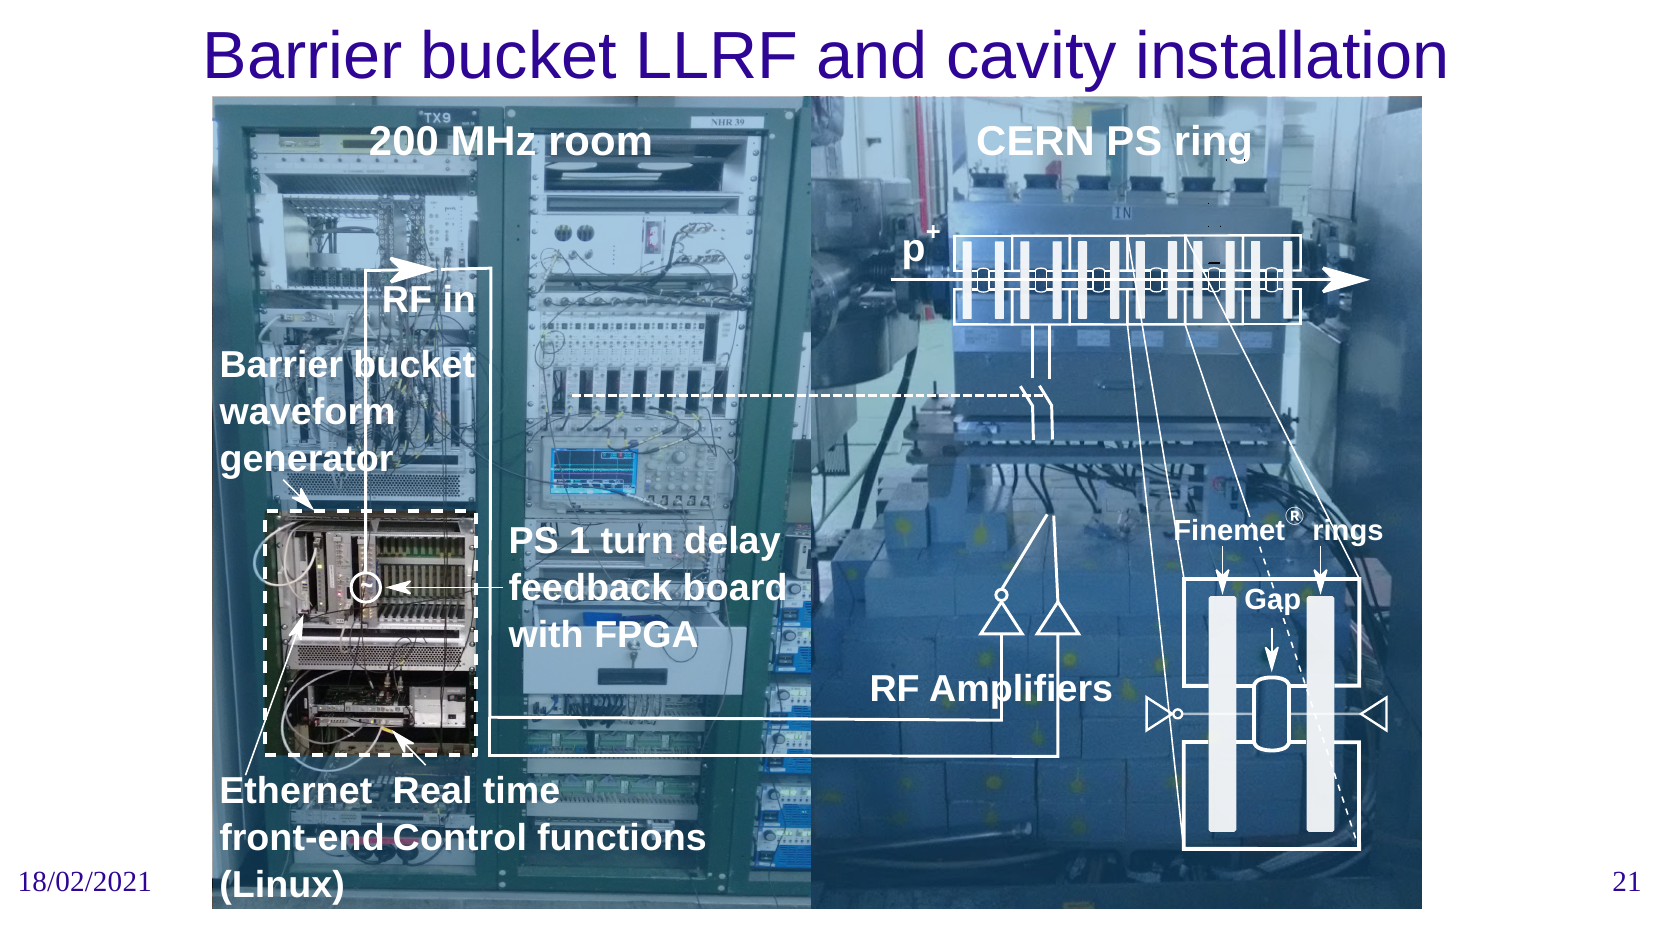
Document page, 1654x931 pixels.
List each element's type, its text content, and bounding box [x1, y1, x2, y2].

title Barrier bucket LLRF and cavity installation [82, 0, 1571, 159]
picture [209, 93, 1426, 912]
